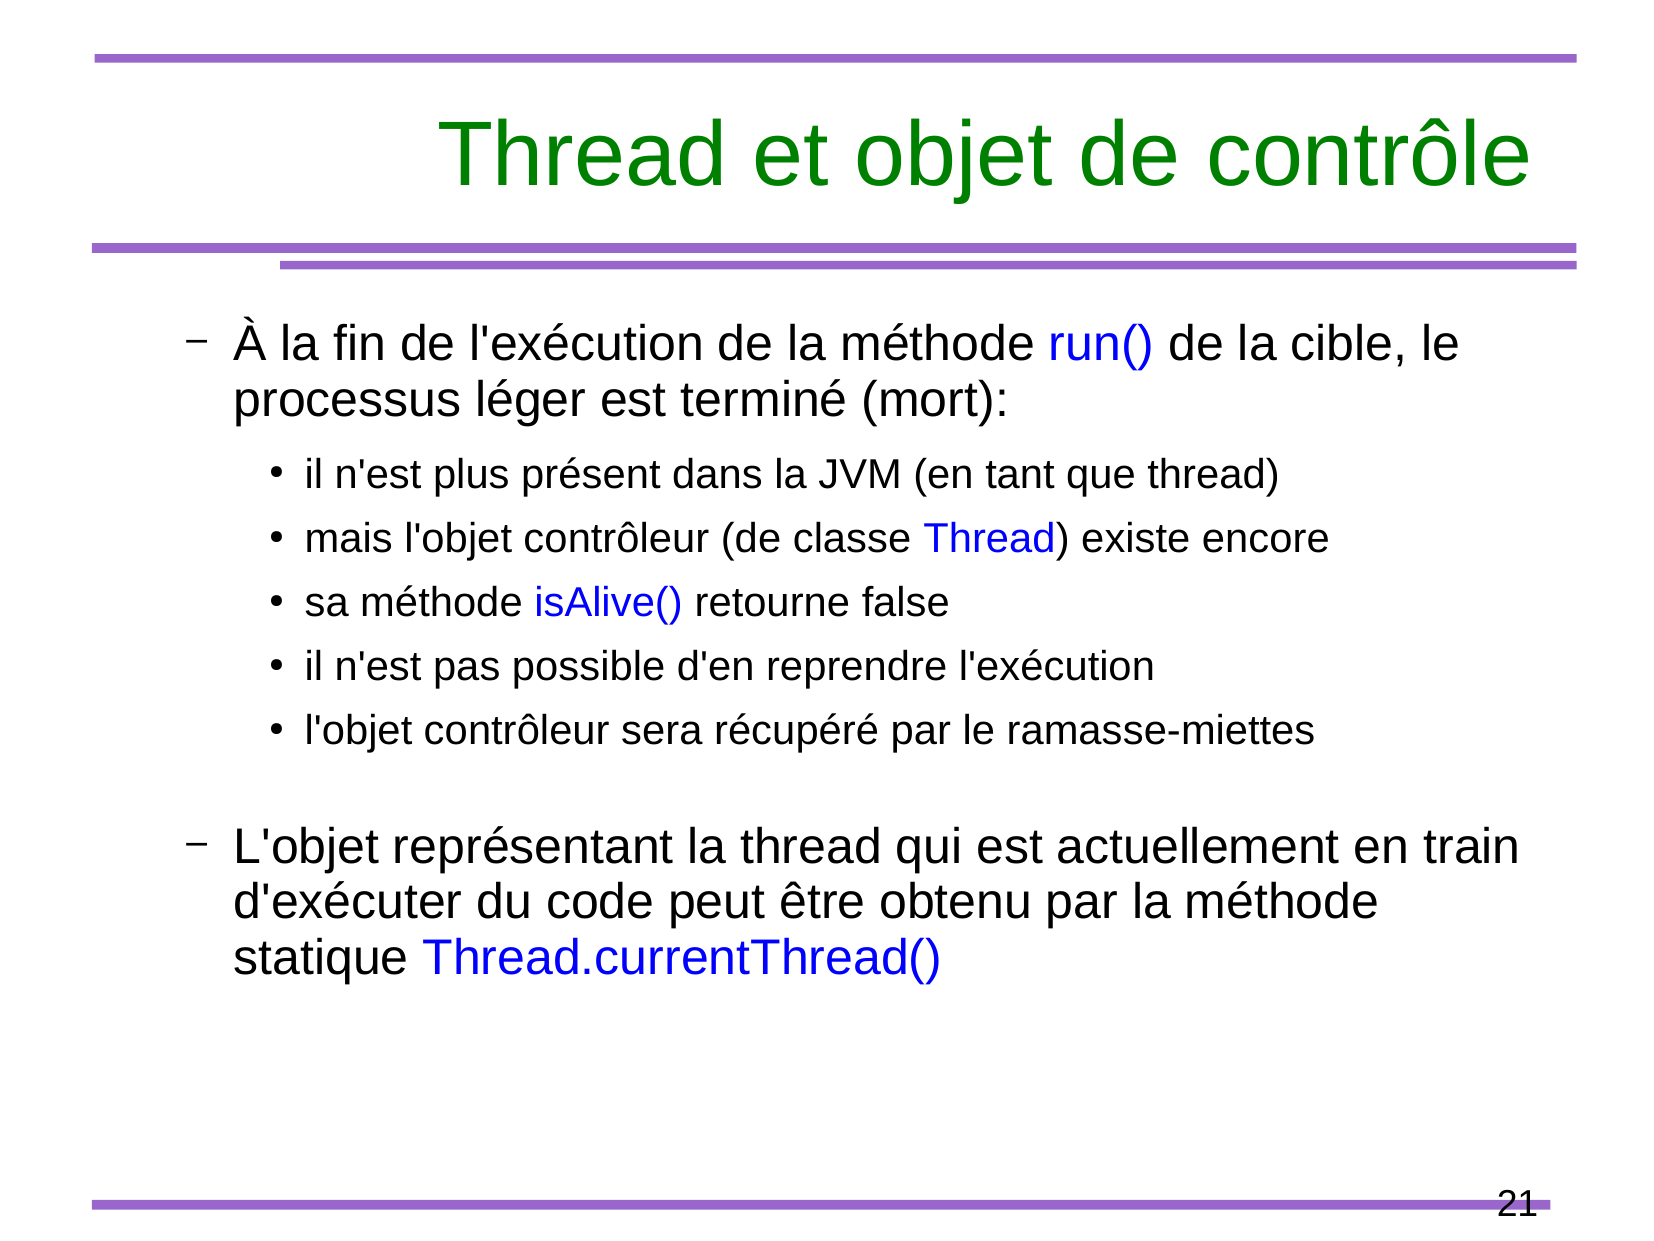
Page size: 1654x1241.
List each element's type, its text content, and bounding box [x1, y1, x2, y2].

list À la fin de l'exécution de la méthode run() de la cible, le processus léger est terminé (mort): il n'est plus présent dans la JVM (en tant que thread) mais l'objet contrôleur (de classe Thread) existe encore sa méthode isAlive() retourne false il n'est pas possible d'en reprendre l'exécution l'objet contrôleur sera récupéré par le ramasse-miettes L'objet représentant la thread qui est actuellement en train d'exécuter du code peut être obtenu par la méthode statique Thread.currentThread() [92, 315, 1563, 1163]
title Thread et objet de contrôle [121, 49, 1534, 257]
